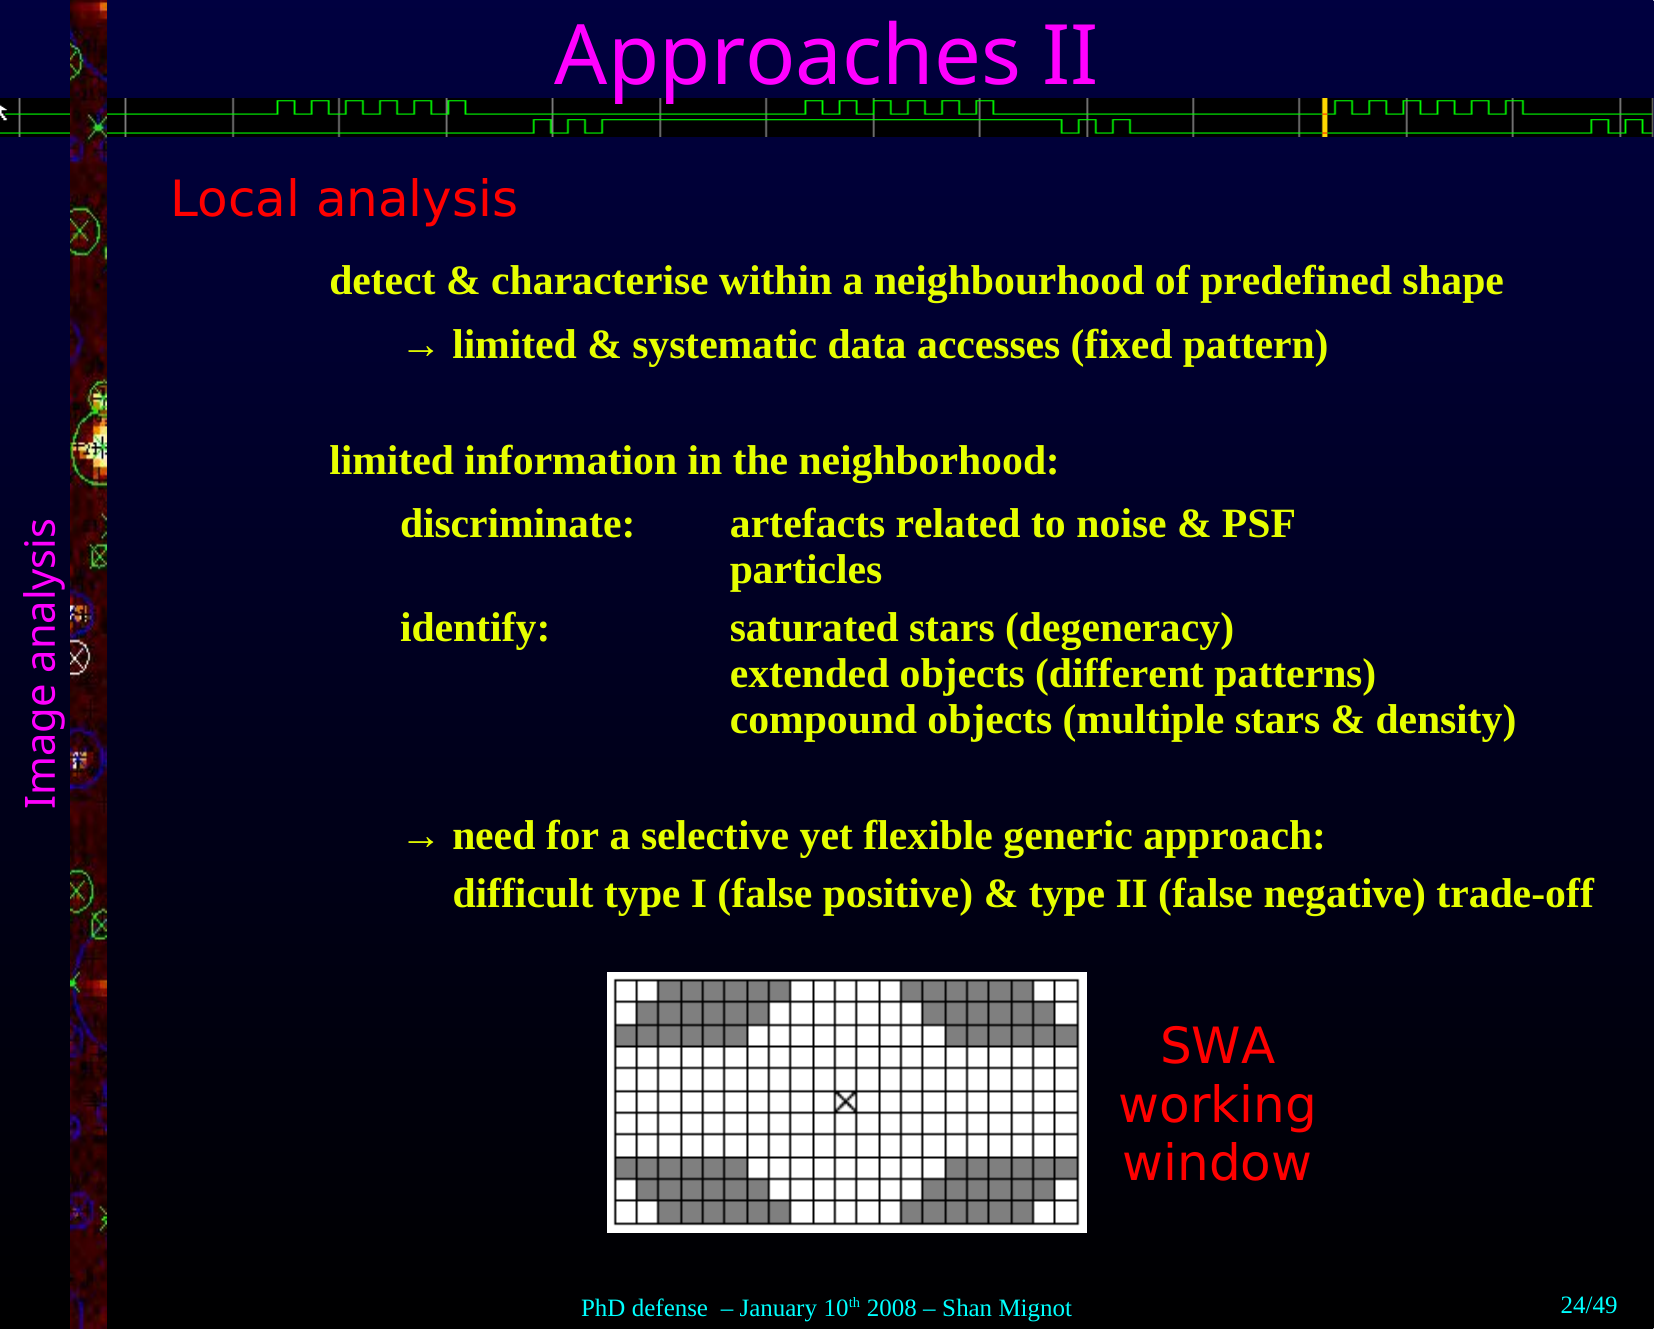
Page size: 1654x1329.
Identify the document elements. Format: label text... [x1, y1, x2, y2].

picture [607, 972, 1087, 1233]
text_box <number>/49 [1521, 1273, 1654, 1329]
title Approaches II [137, 0, 1534, 163]
list Local analysis detect & characterise within a neighbourhood of predefined shape → limited & systematic data accesses (fixed pattern) limited information in the neighborhood: discriminate: artefacts related to noise & PSF particles identify: saturated stars (degeneracy) extended objects (different patterns) compound objects (multiple stars & density) → need for a selective yet flexible generic approach: difficult type I (false positive) & type II (false negative) trade-off [152, 169, 1609, 1273]
text_box SWA working window [1095, 1017, 1341, 1193]
picture [1534, 98, 1654, 137]
text_box PhD defense – January 10th 2008 – Shan Mignot [75, 1251, 1579, 1329]
title Image analysis [0, 0, 137, 1329]
